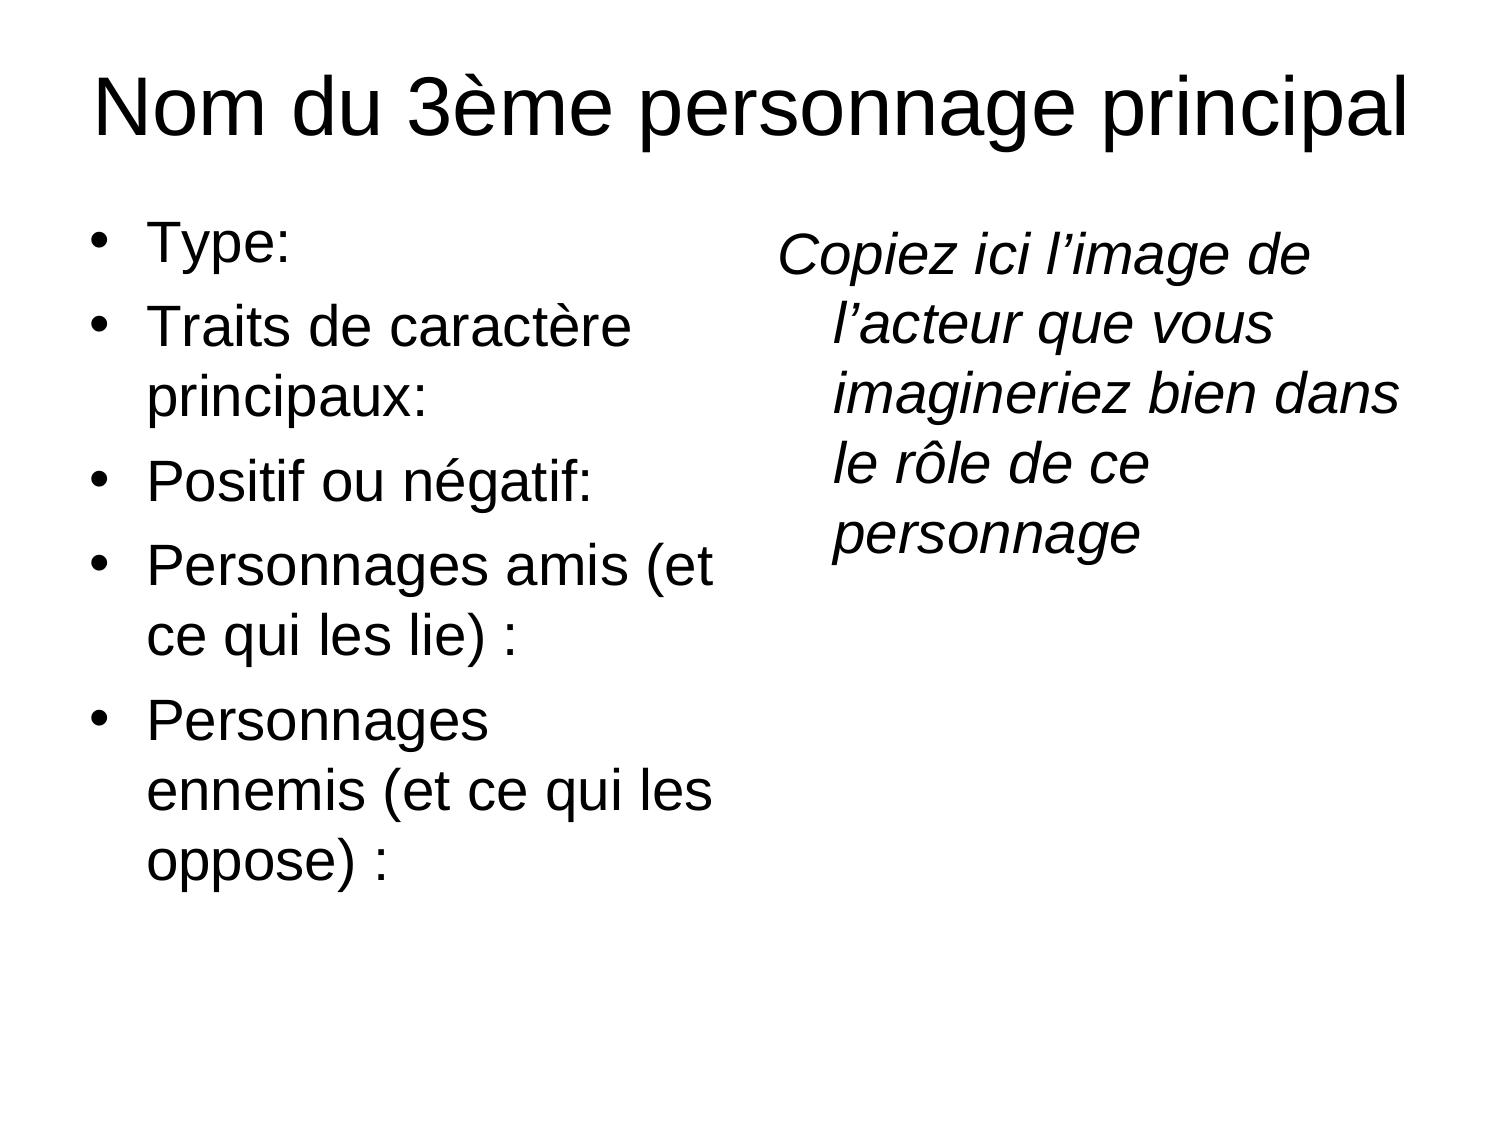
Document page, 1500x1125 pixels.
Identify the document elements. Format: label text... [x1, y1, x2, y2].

title Nom du 3ème personnage principal [76, 42, 1427, 161]
list Copiez ici l’image de l’acteur que vous imagineriez bien dans le rôle de ce personnage [762, 208, 1426, 1005]
list Type: Traits de caractère principaux: Positif ou négatif: Personnages amis (et ce qui les lie) : Personnages ennemis (et ce qui les oppose) : [75, 196, 738, 1005]
